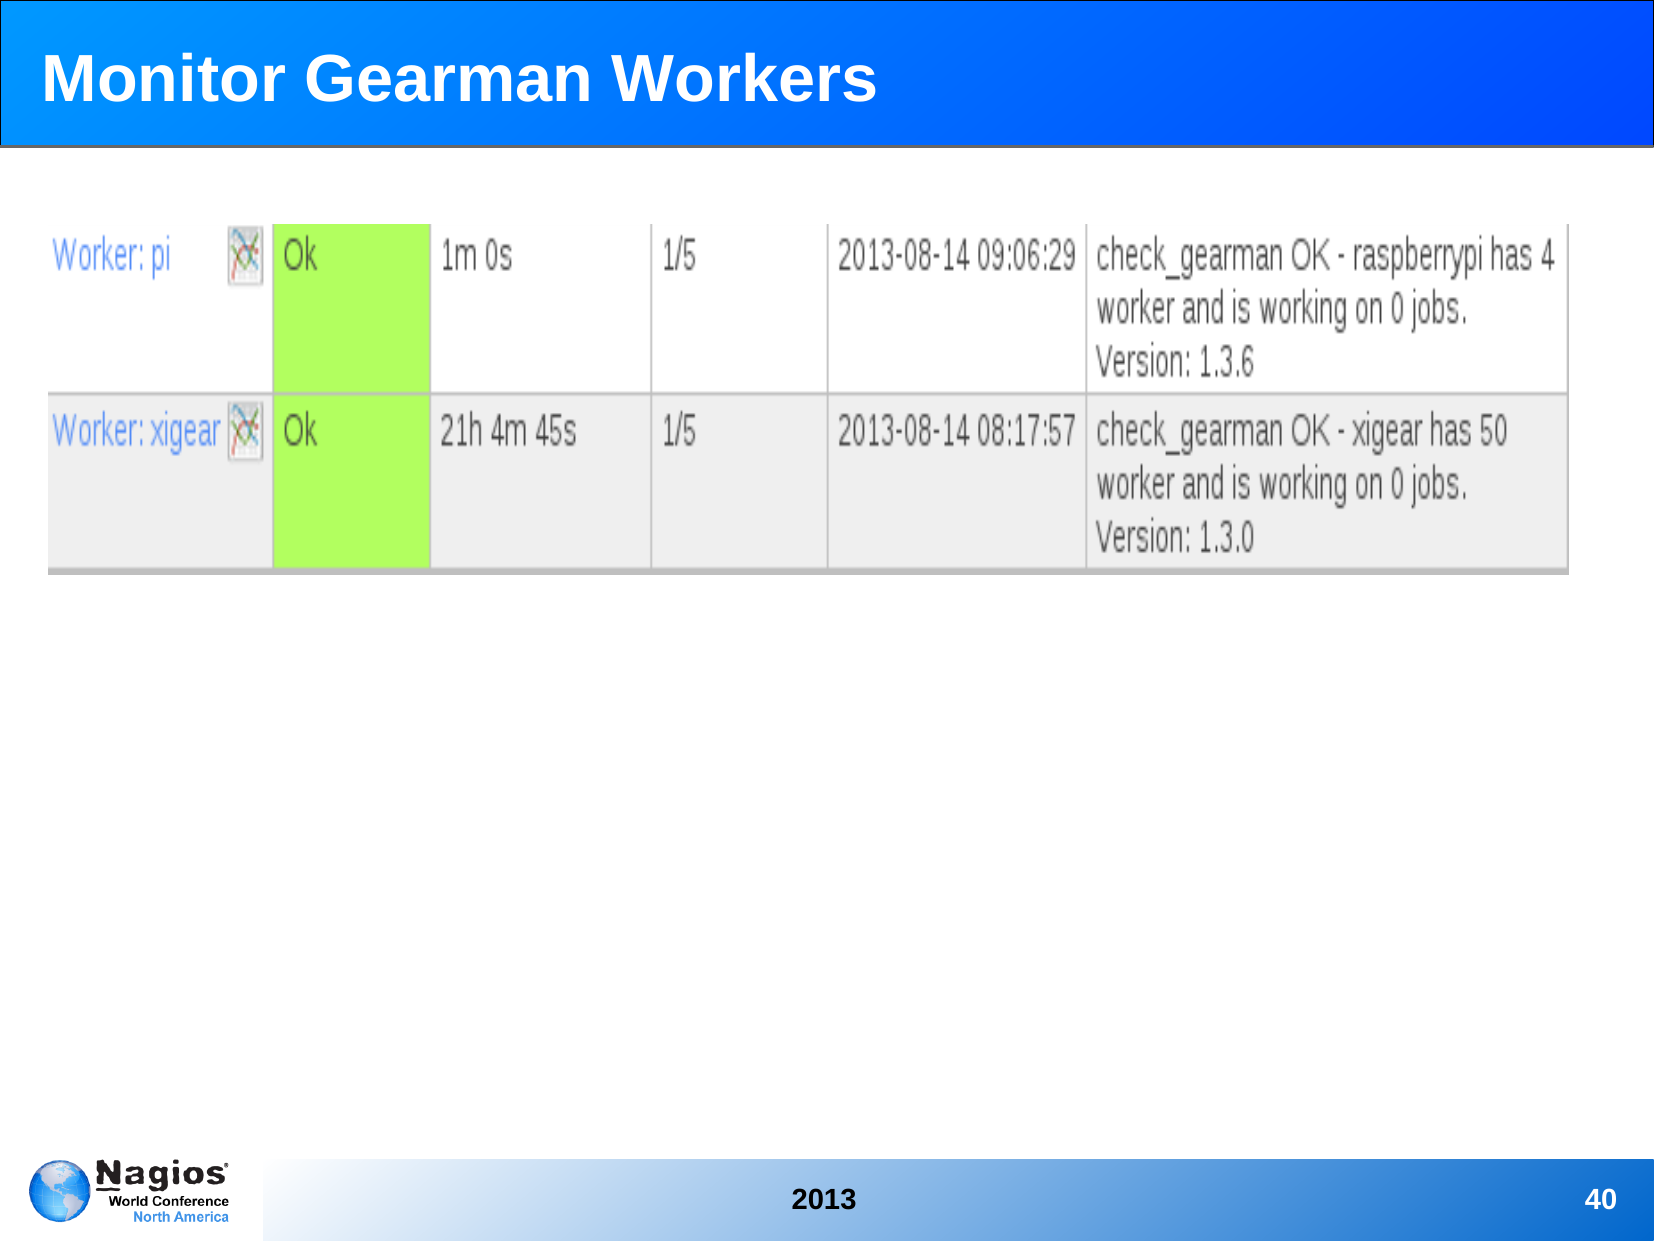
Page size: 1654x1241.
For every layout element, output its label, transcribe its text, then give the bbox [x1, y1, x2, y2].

title Monitor Gearman Workers [41, 36, 1248, 120]
picture [29, 1159, 229, 1235]
picture [48, 224, 1569, 575]
